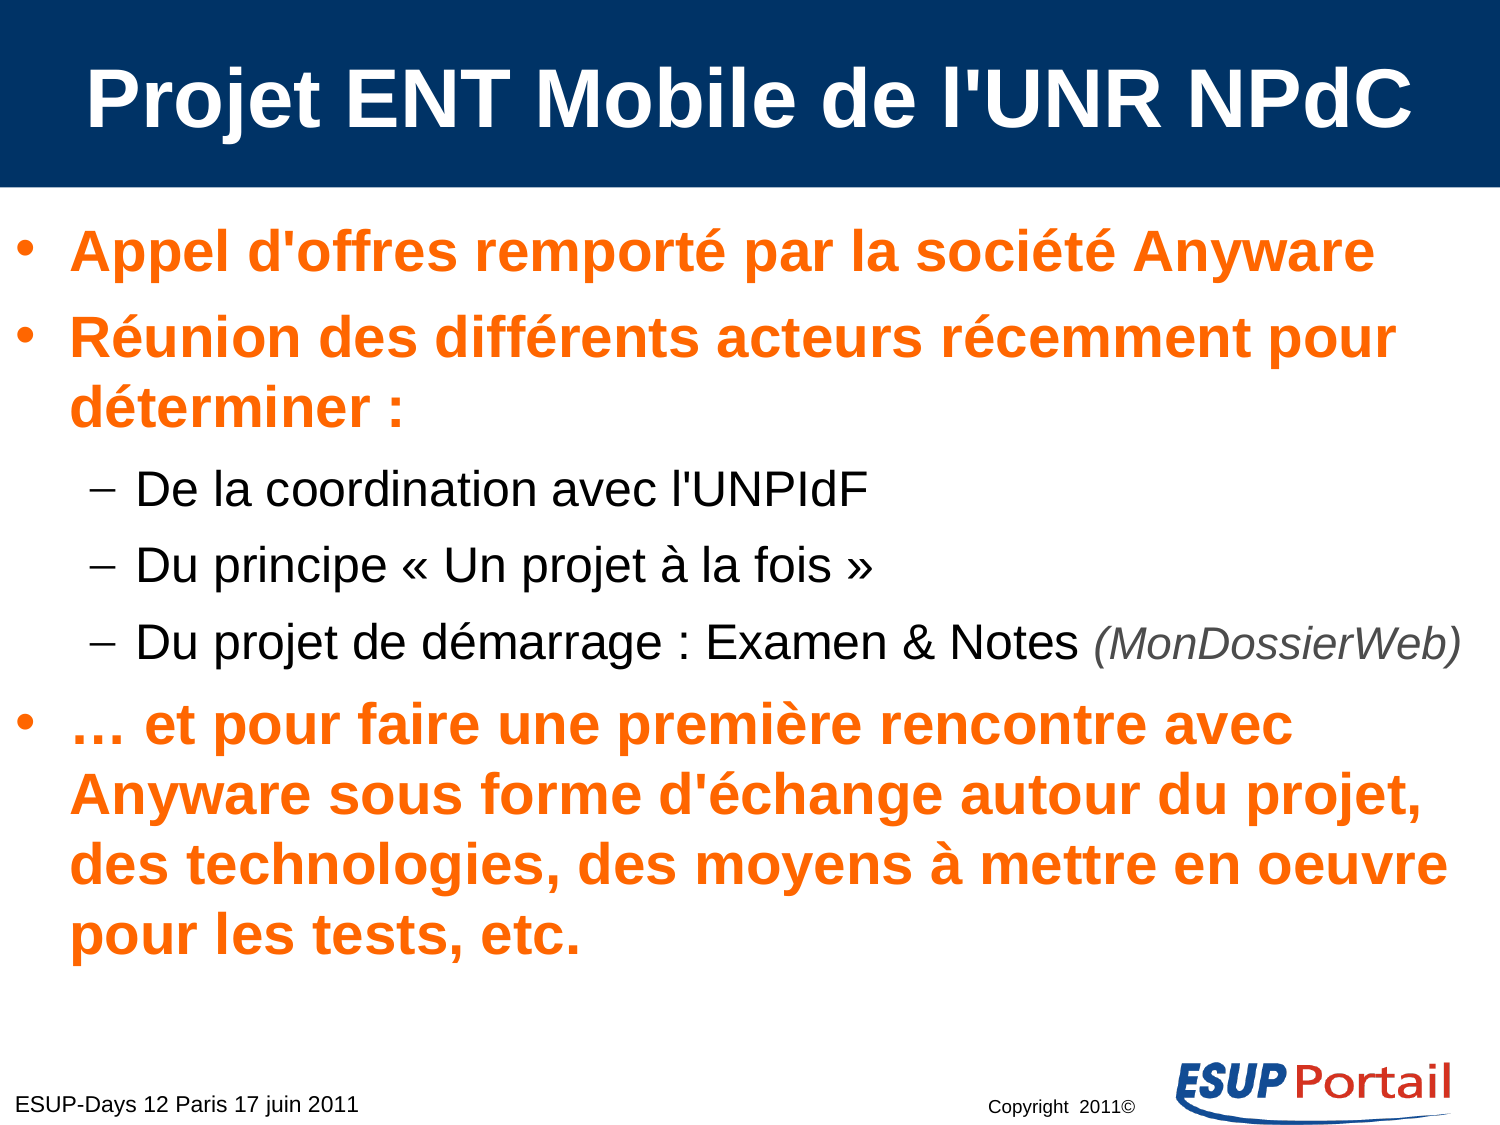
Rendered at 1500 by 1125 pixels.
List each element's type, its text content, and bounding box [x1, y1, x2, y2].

text_box ESUP-Days 12 Paris 17 juin 2011 [0, 1074, 632, 1125]
picture [1175, 1074, 1451, 1125]
text_box Appel d'offres remporté par la société Anyware Réunion des différents acteurs récemment pour déterminer : De la coordination avec l'UNPIdF Du principe « Un projet à la fois » Du projet de démarrage : Examen & Notes (MonDossierWeb) … et pour faire une première rencontre avec Anyware sous forme d'échange autour du projet, des technologies, des moyens à mettre en oeuvre pour les tests, etc. [0, 177, 1500, 1074]
text_box Projet ENT Mobile de l'UNR NPdC [0, 0, 1500, 177]
